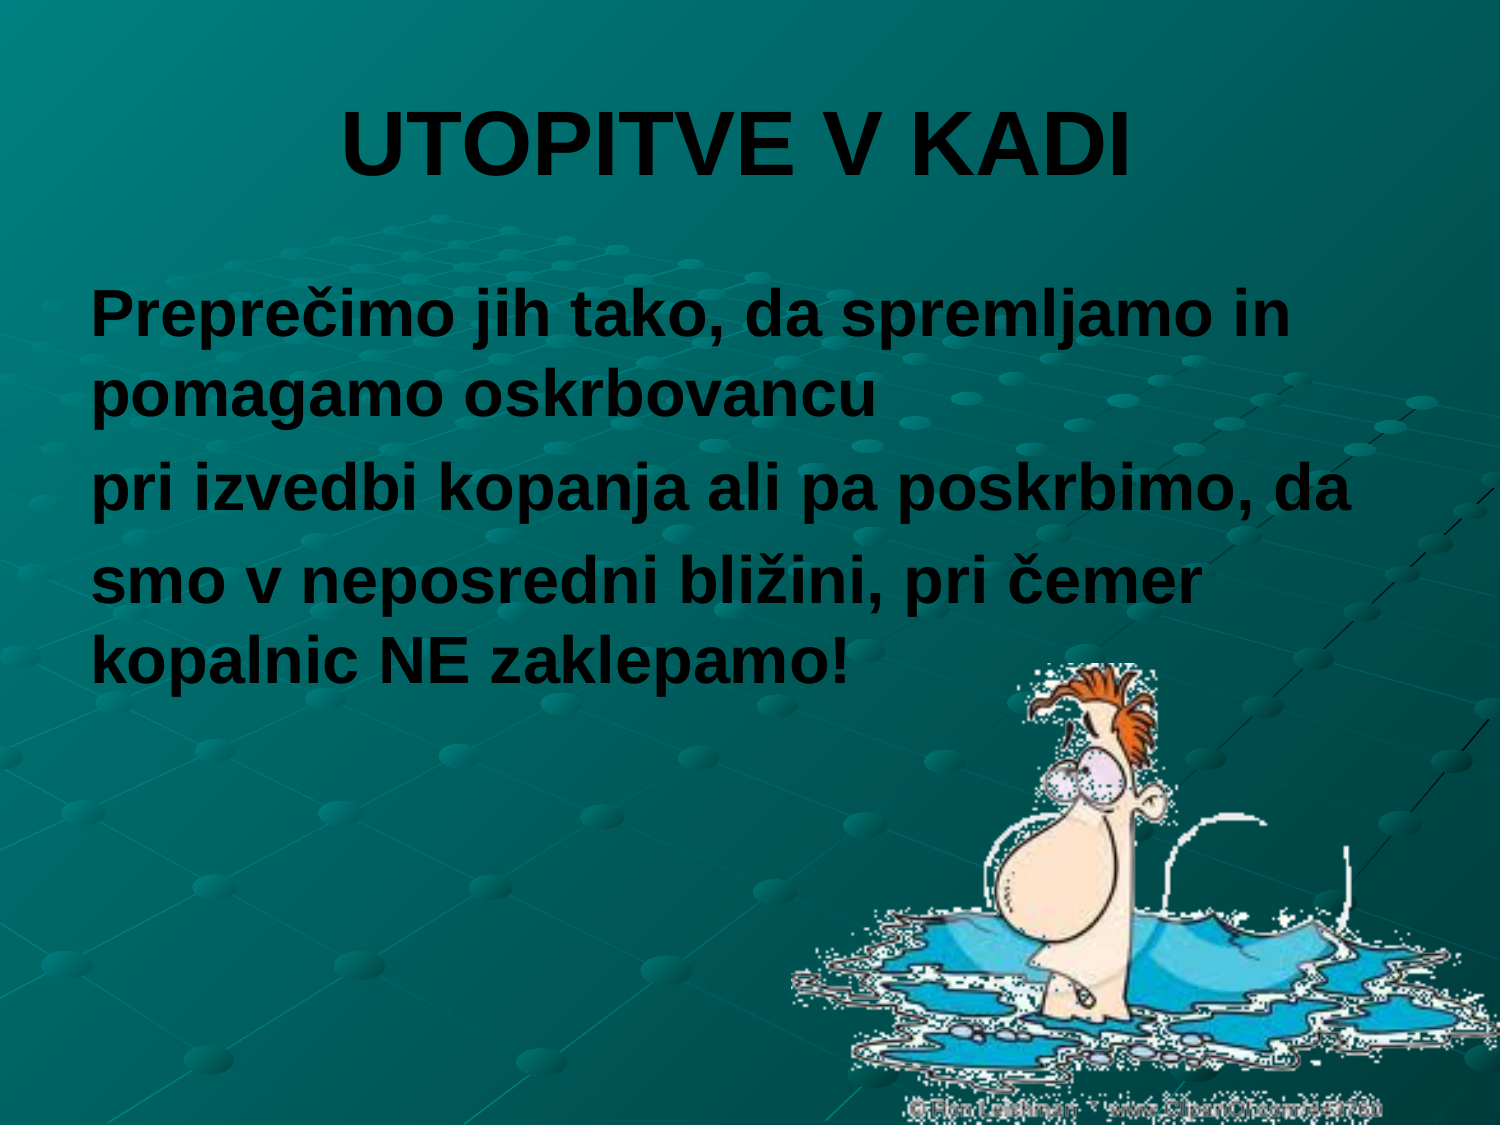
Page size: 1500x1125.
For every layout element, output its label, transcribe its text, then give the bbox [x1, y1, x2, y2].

list Preprečimo jih tako, da spremljamo in pomagamo oskrbovancu pri izvedbi kopanja ali pa poskrbimo, da smo v neposredni bližini, pri čemer kopalnic NE zaklepamo! [75, 262, 1425, 1007]
picture [791, 663, 1500, 1125]
title UTOPITVE V KADI [75, 45, 1425, 233]
